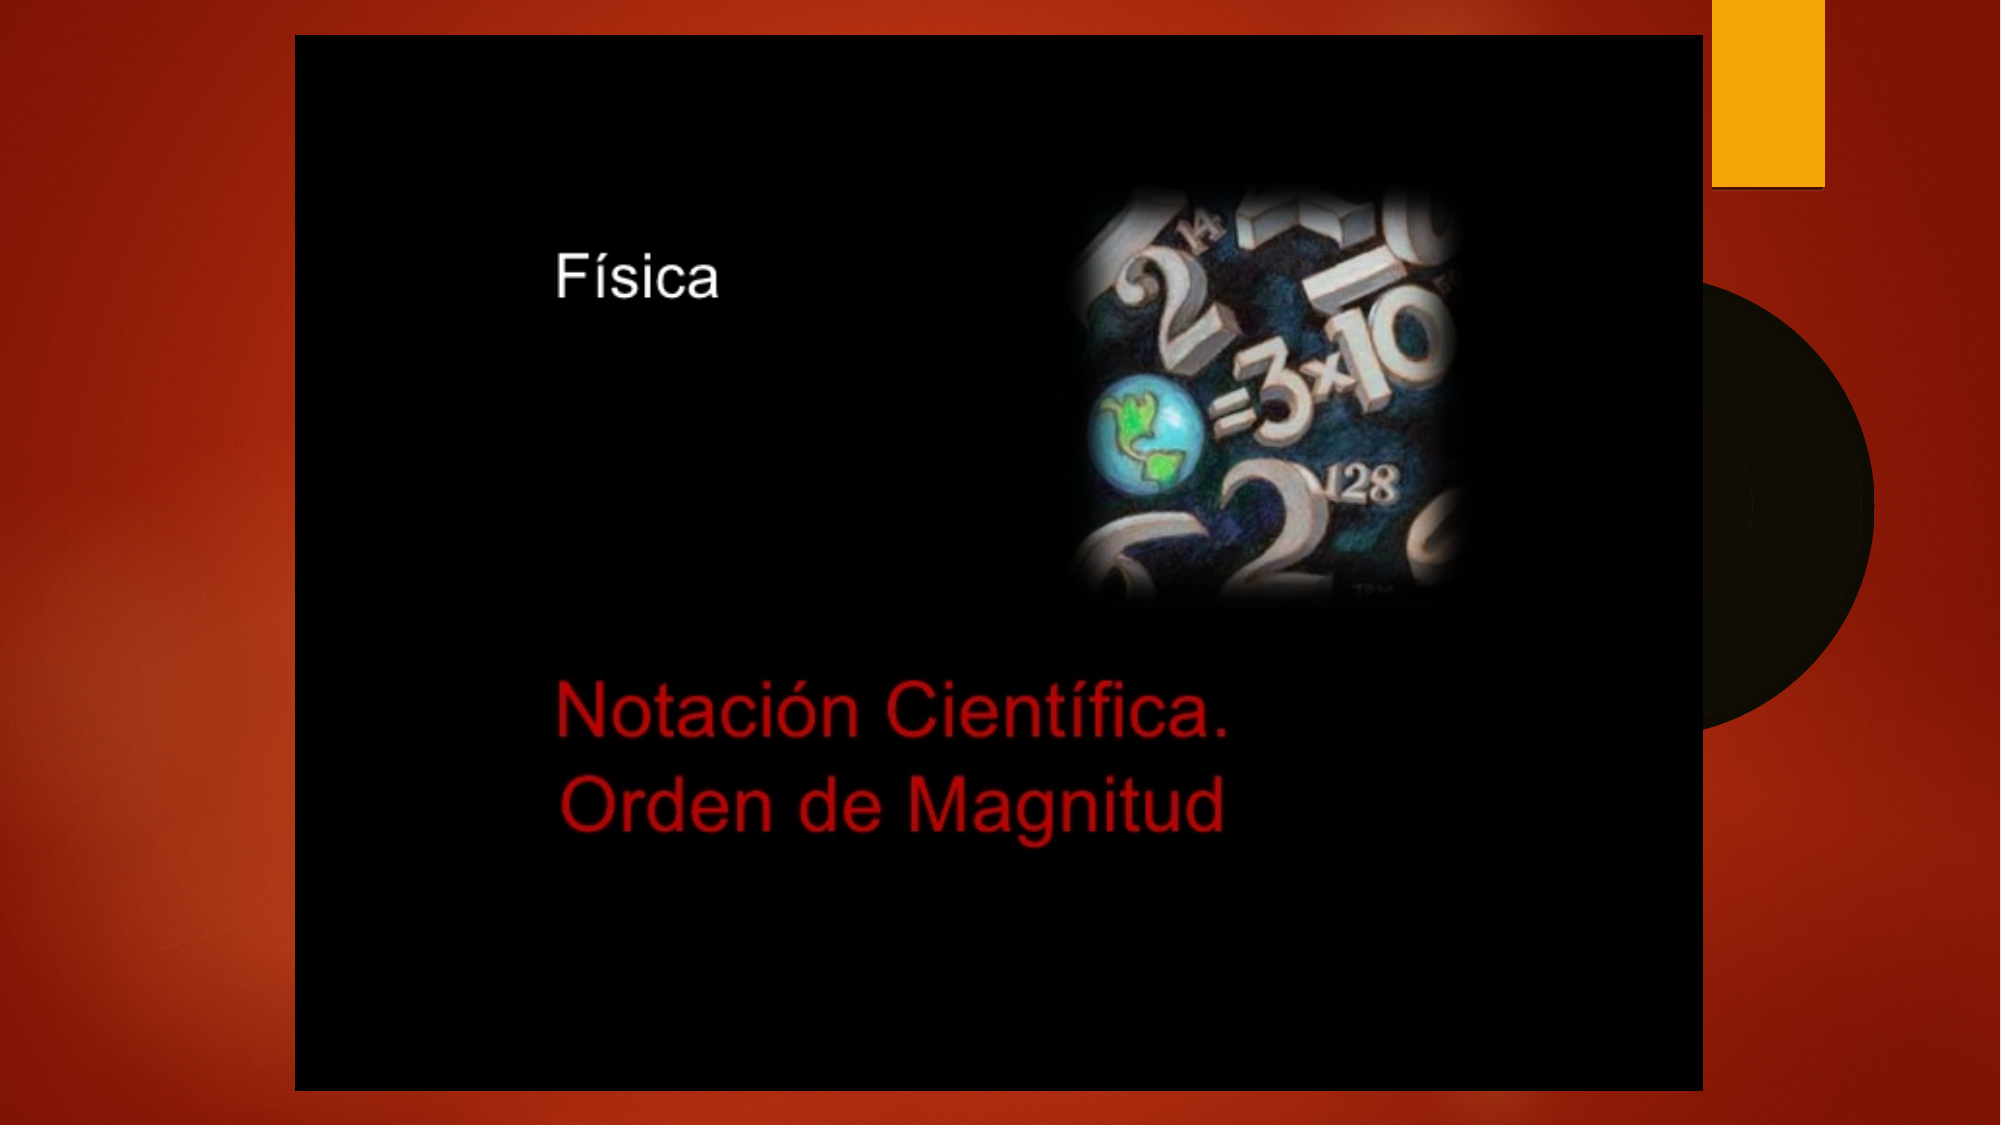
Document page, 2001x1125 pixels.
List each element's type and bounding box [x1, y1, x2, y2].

picture [295, 35, 1703, 1091]
